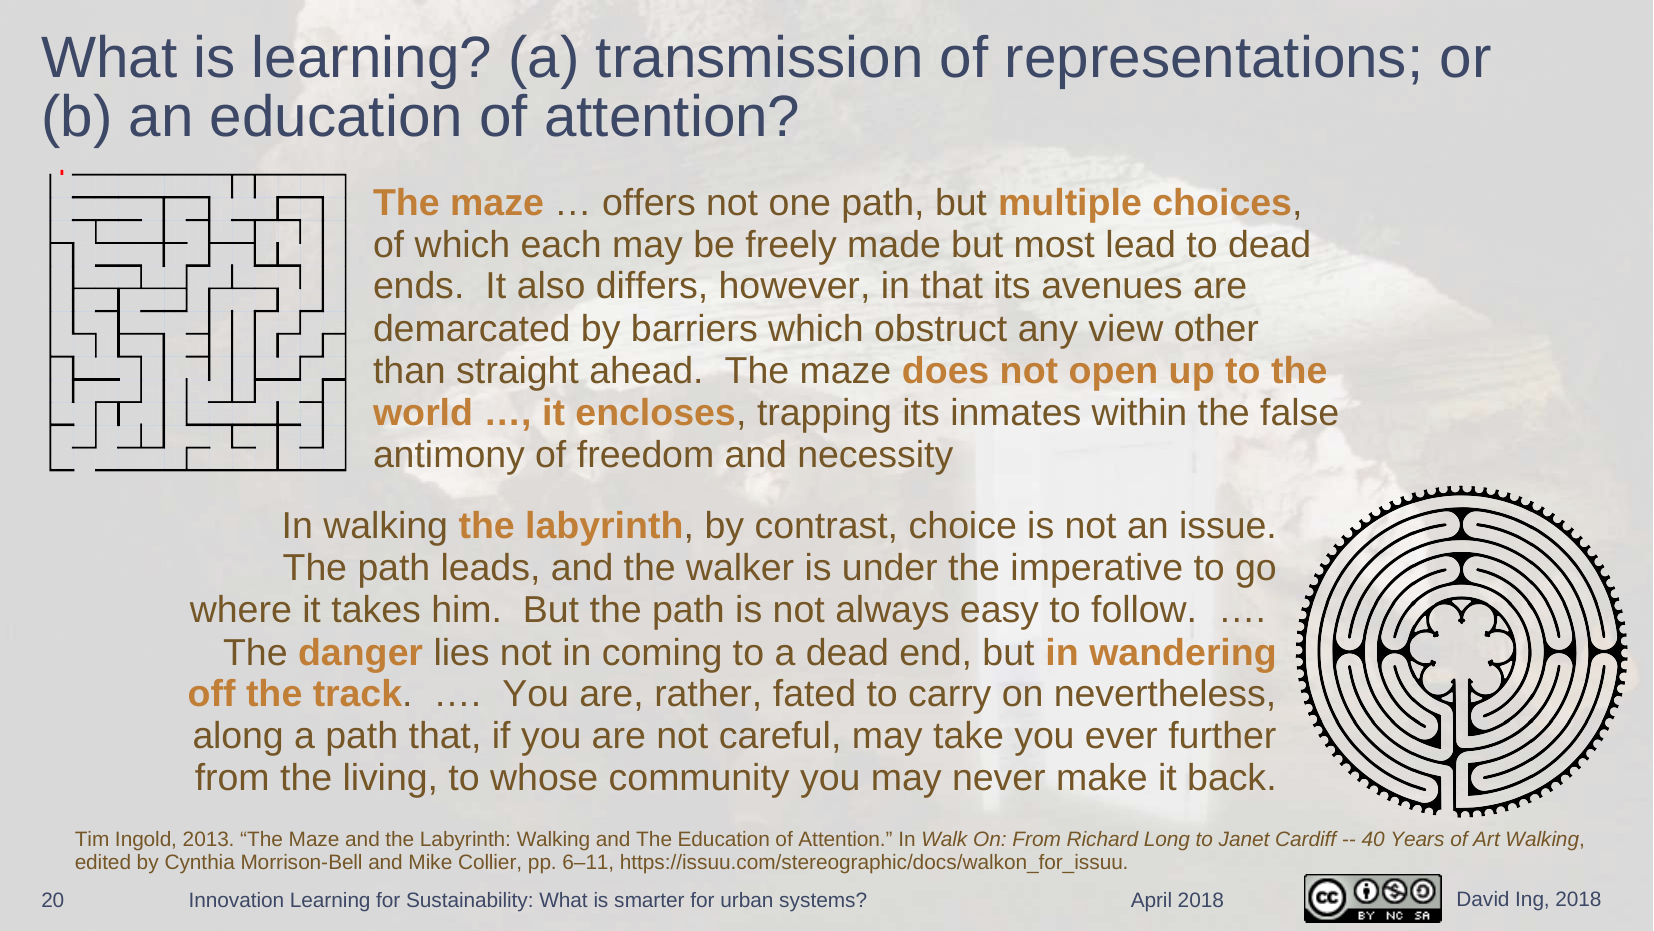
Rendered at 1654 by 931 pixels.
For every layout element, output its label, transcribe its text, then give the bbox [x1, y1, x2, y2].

text_box In walking the labyrinth, by contrast, choice is not an issue. The path leads, and the walker is under the imperative to go where it takes him. But the path is not always easy to follow. …. The danger lies not in coming to a dead end, but in wandering off the track. …. You are, rather, fated to carry on nevertheless, along a path that, if you are not careful, may take you ever further from the living, to whose community you may never make it back. [172, 497, 1305, 807]
text_box Tim Ingold, 2013. “The Maze and the Labyrinth: Walking and The Education of Attention.” In Walk On: From Richard Long to Janet Cardiff -- 40 Years of Art Walking, edited by Cynthia Morrison-Bell and Mike Collier, pp. 6–11, https://issuu.com/stereographic/docs/walkon_for_issuu. [59, 820, 1608, 882]
text_box Value-elevating co-creation Providers and customer mutually experience, and then improve [0, 0, 1653, 931]
picture [0, 26, 493, 618]
picture [1295, 485, 1650, 840]
text_box The maze … offers not one path, but multiple choices, of which each may be freely made but most lead to dead ends. It also differs, however, in that its avenues are demarcated by barriers which obstruct any view other than straight ahead. The maze does not open up to the world …, it encloses, trapping its inmates within the false antimony of freedom and necessity [358, 173, 1355, 483]
picture [1304, 882, 1442, 923]
title What is learning? (a) transmission of representations; or (b) an education of attention? [493, 30, 1613, 174]
